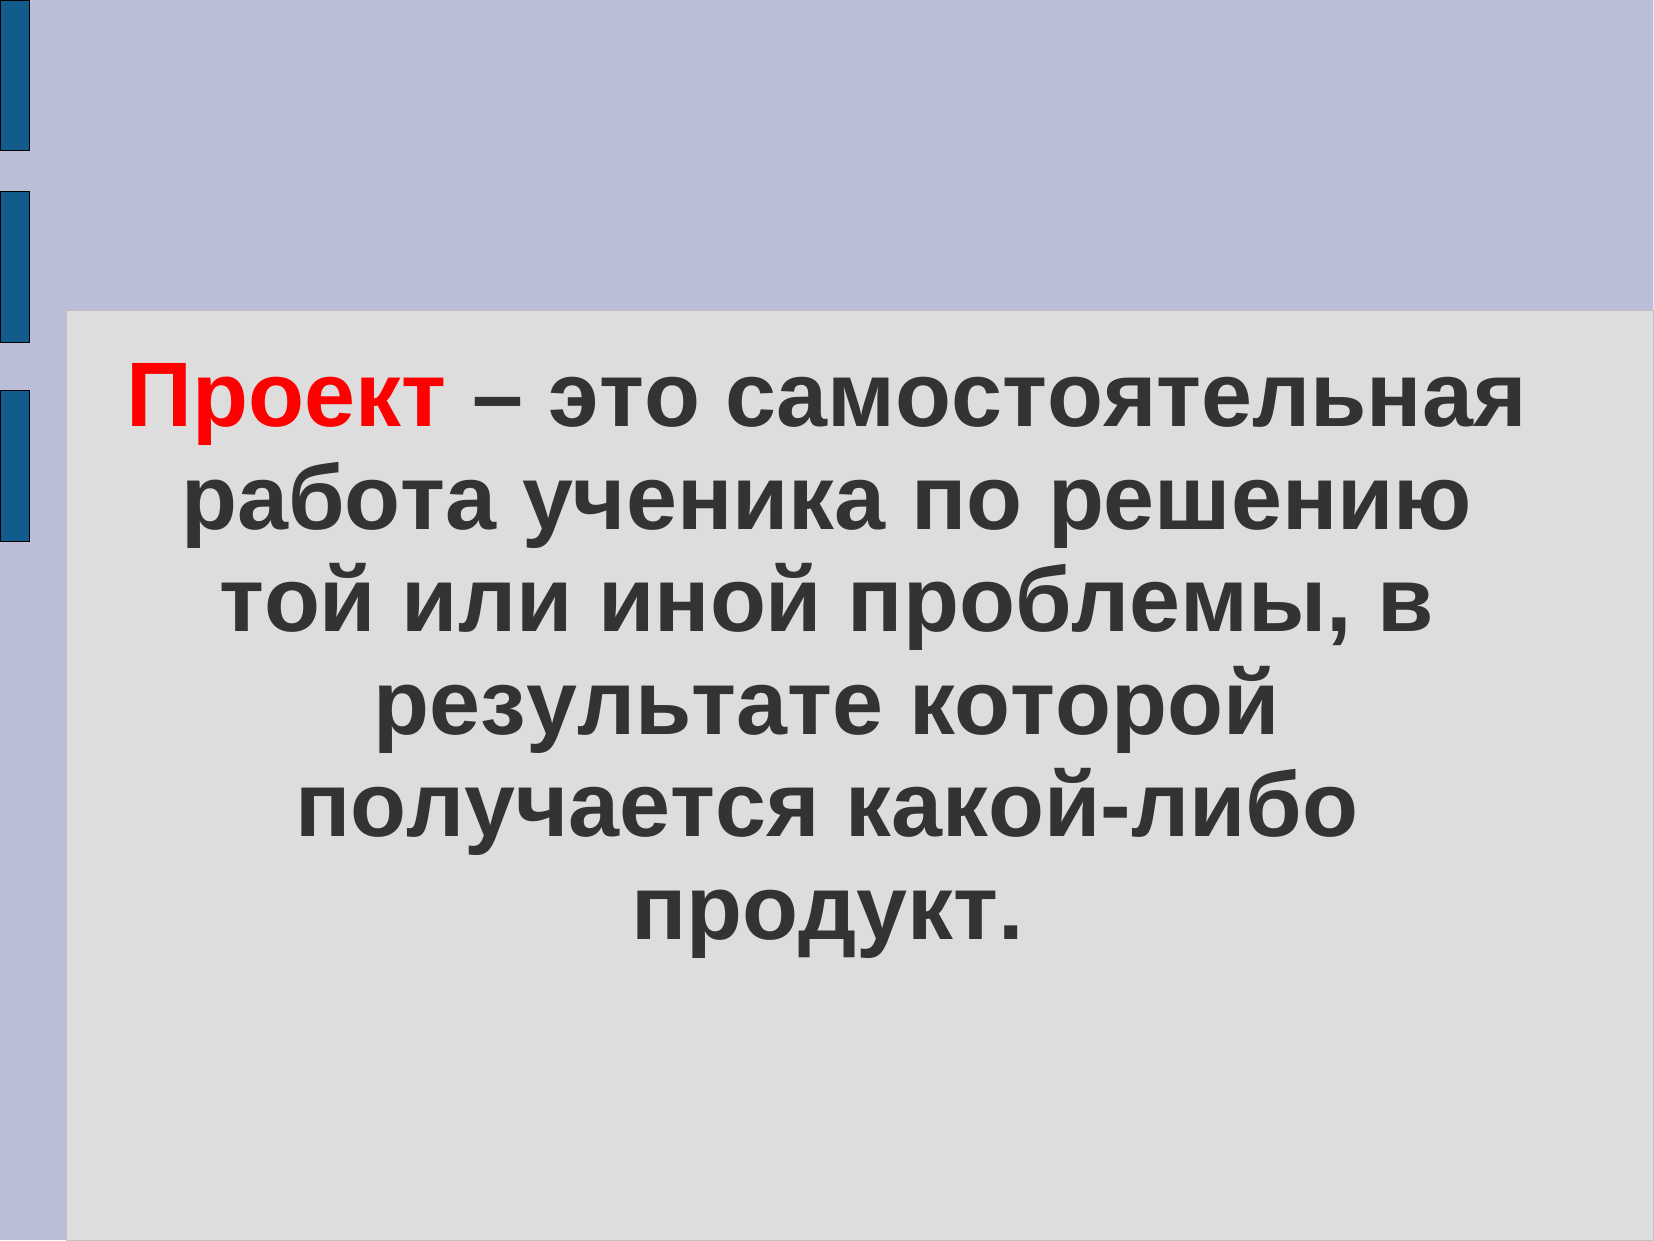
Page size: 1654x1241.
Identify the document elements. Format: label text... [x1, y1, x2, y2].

title Проект – это самостоятельная работа ученика по решению той или иной проблемы, в результате которой получается какой-либо продукт. [121, 92, 1534, 1211]
